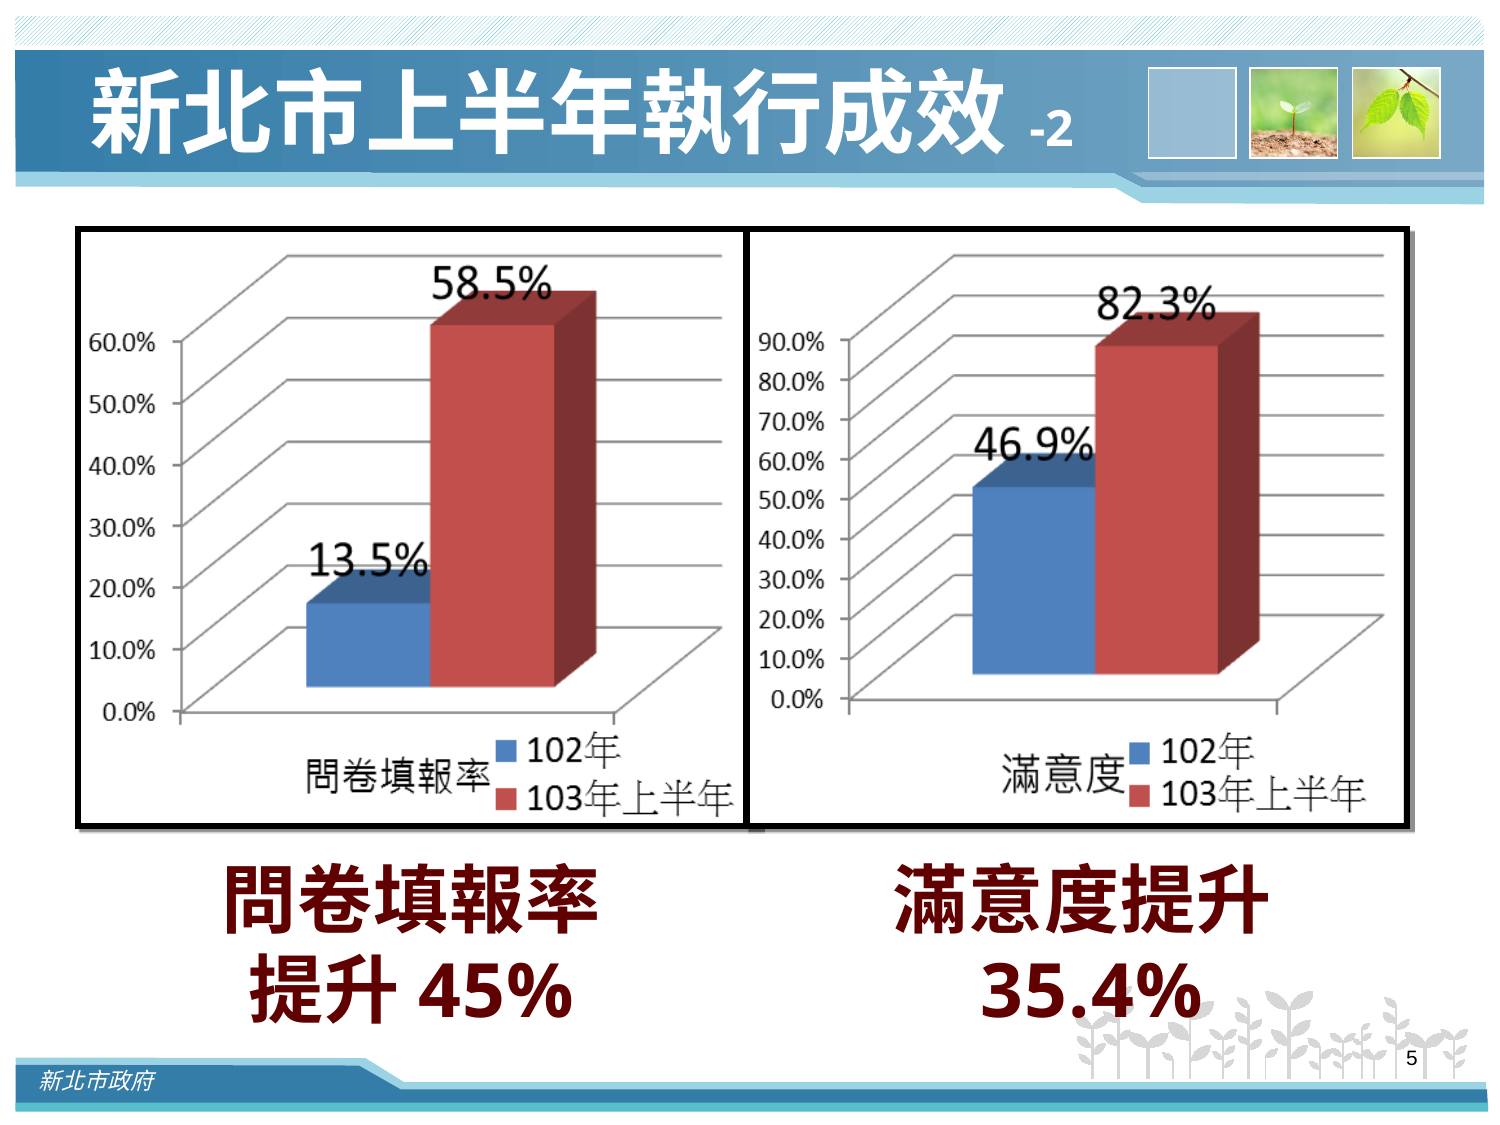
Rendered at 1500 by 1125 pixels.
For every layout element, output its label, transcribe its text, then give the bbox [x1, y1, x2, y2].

picture [749, 232, 1404, 823]
text_box 滿意度提升35.4% [824, 845, 1359, 1041]
picture [80, 232, 743, 823]
title 新北市上半年執行成效-2 [75, 39, 1138, 182]
text_box 問卷填報率提升45% [187, 845, 636, 1041]
picture [1353, 69, 1439, 157]
slide_number <編號> [1167, 1037, 1433, 1085]
picture [1251, 69, 1337, 157]
